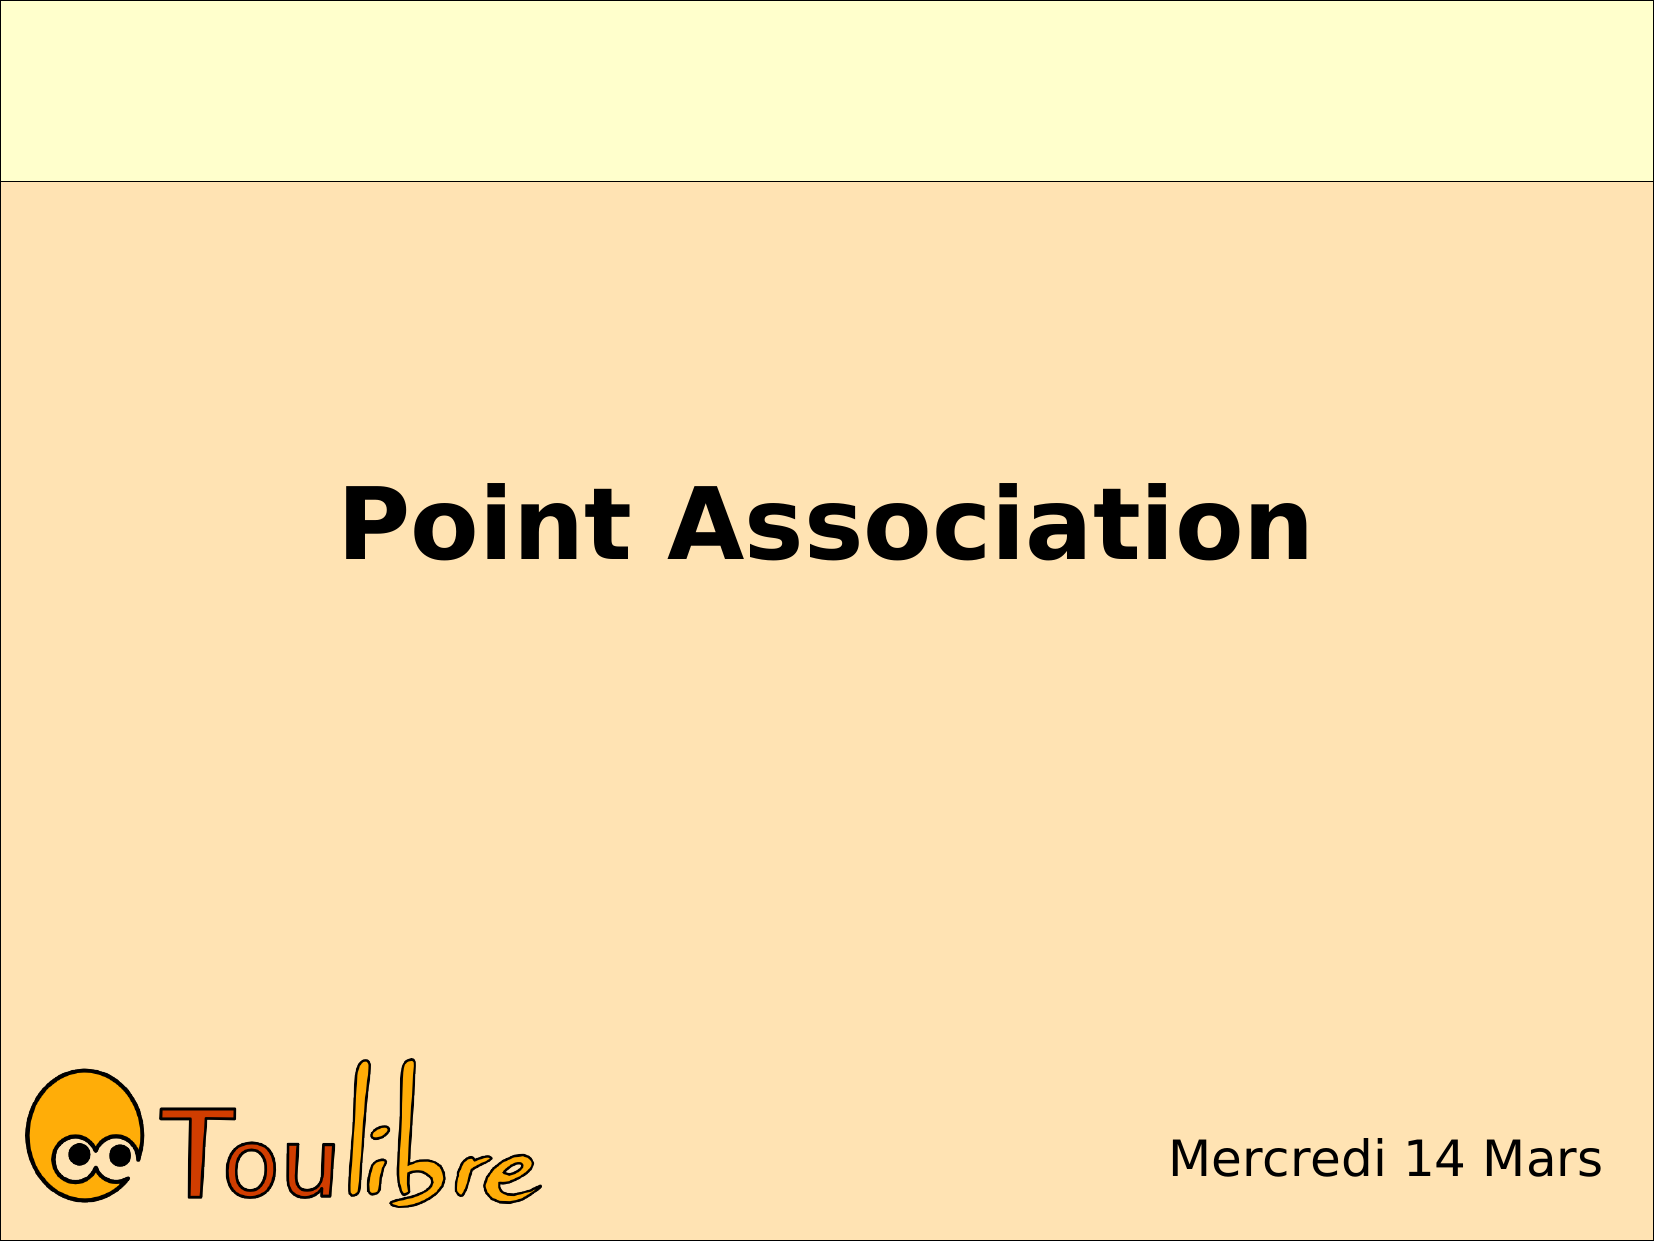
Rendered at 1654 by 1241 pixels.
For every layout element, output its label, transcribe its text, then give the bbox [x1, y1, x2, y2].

picture [25, 1058, 542, 1208]
text_box Point Association [0, 459, 1654, 618]
text_box Mercredi 14 Mars [542, 1122, 1619, 1196]
